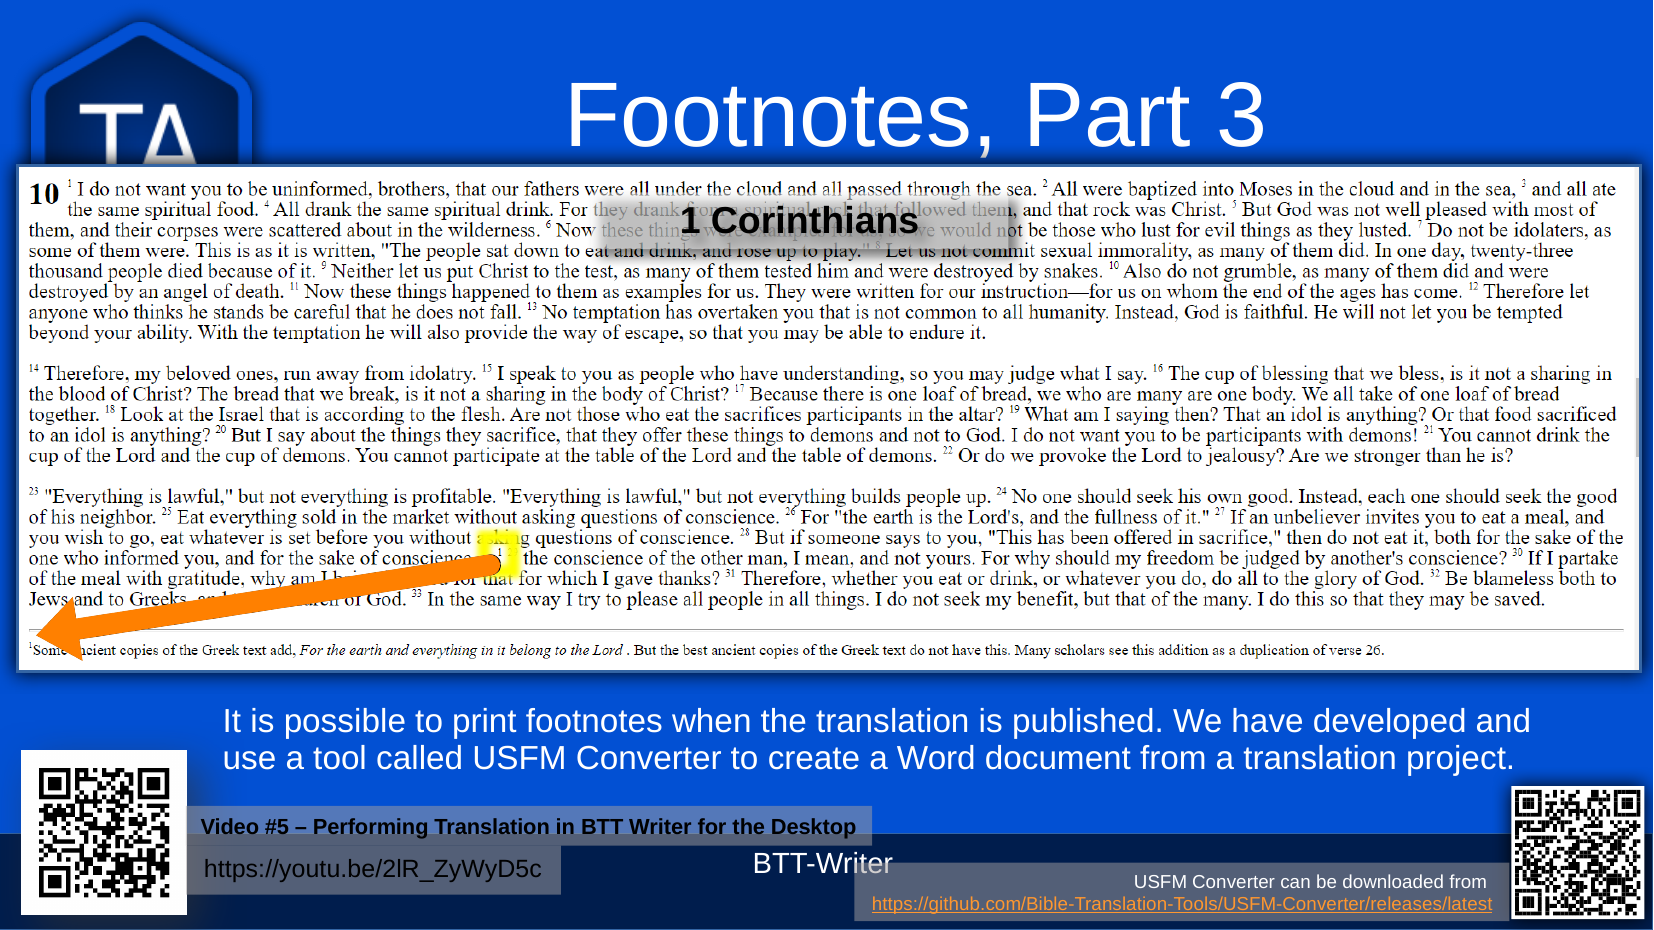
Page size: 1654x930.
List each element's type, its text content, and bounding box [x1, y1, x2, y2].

text_box https://youtu.be/2lR_ZyWyD5c [186, 845, 561, 895]
text_box It is possible to print footnotes when the translation is published. We have developed and use a tool called USFM Converter to create a Word document from a translation project. [207, 695, 1606, 785]
text_box 1 Corinthians [591, 192, 1009, 250]
text_box USFM Converter can be downloaded from https://github.com/Bible-Translation-Tools/USFM-Converter/releases/latest [854, 862, 1510, 922]
picture [21, 750, 187, 915]
picture [1509, 784, 1647, 922]
title Footnotes, Part 3 [263, 37, 1571, 146]
text_box Video #5 – Performing Translation in BTT Writer for the Desktop [185, 805, 873, 846]
picture [18, 166, 1640, 670]
picture [31, 22, 252, 164]
